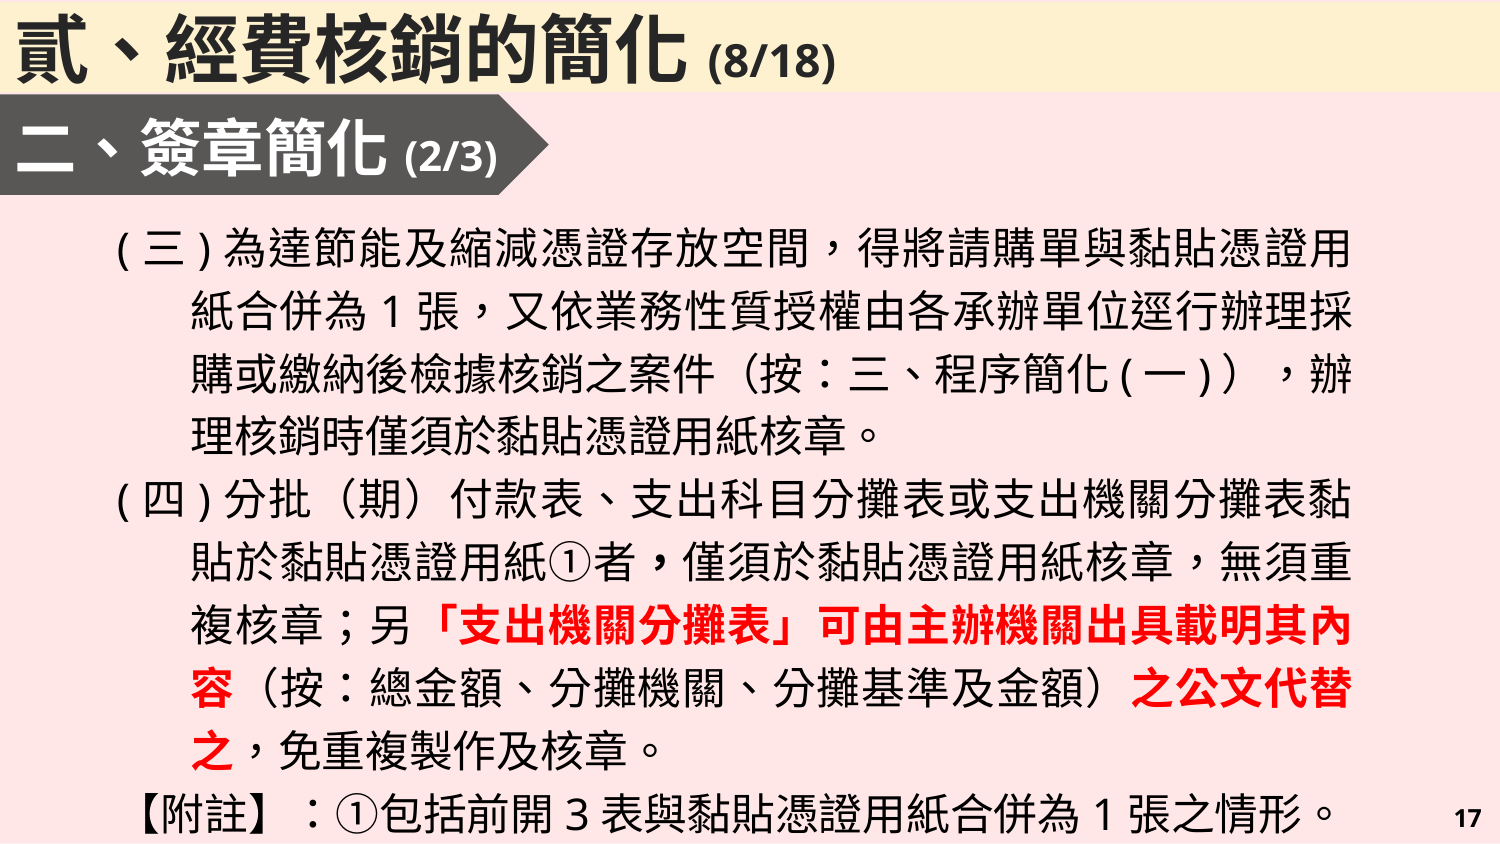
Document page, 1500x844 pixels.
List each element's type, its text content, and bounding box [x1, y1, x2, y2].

list (三)為達節能及縮減憑證存放空間，得將請購單與黏貼憑證用紙合併為1張，又依業務性質授權由各承辦單位逕行辦理採購或繳納後檢據核銷之案件（按：三、程序簡化(一)），辦理核銷時僅須於黏貼憑證用紙核章。 (四)分批（期）付款表、支出科目分攤表或支出機關分攤表黏貼於黏貼憑證用紙①者，僅須於黏貼憑證用紙核章，無須重複核章；另「支出機關分攤表」可由主辦機關出具載明其內容（按：總金額、分攤機關、分攤基準及金額）之公文代替之，免重複製作及核章。 【附註】：①包括前開3表與黏貼憑證用紙合併為1張之情形。 [101, 202, 1369, 826]
text_box [791, 826, 805, 830]
text_box 貳、經費核銷的簡化(8/18) [0, 2, 1500, 93]
text_box [343, 826, 371, 832]
text_box 二、簽章簡化(2/3) [0, 97, 529, 195]
slide_number <編號> [1137, 671, 1498, 844]
text_box [0, 93, 1500, 844]
